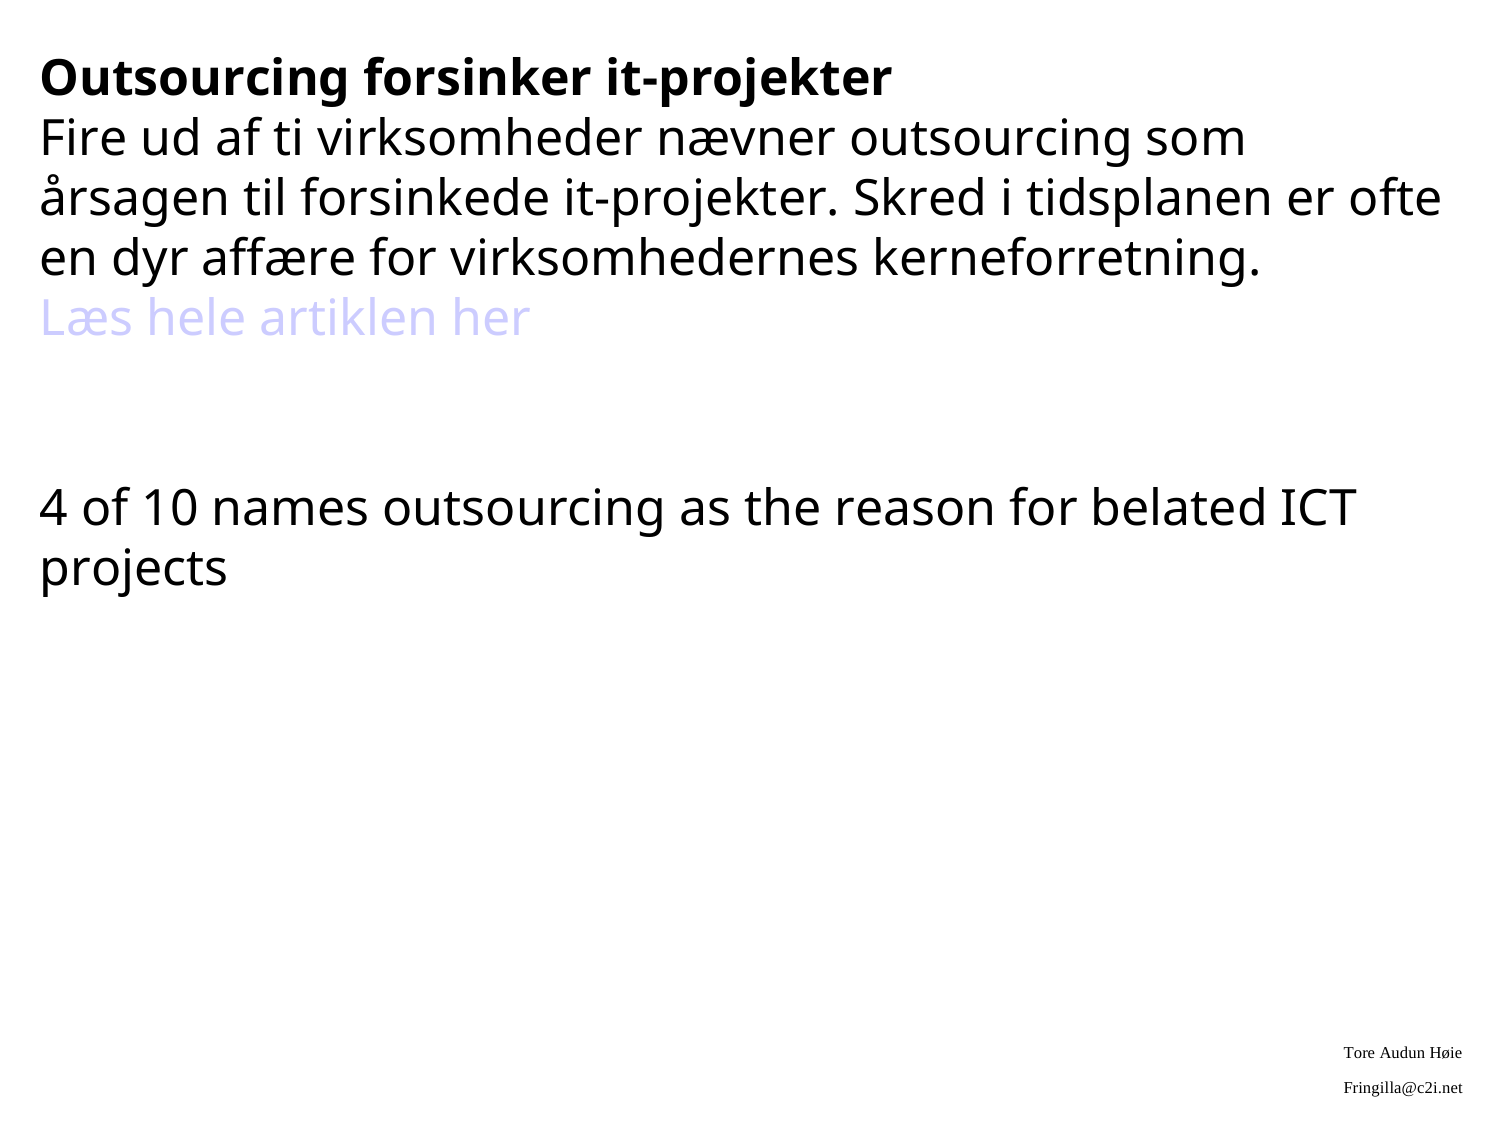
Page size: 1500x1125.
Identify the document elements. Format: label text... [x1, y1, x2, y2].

text_box Tore Audun Høie Fringilla@c2i.net [1328, 1034, 1500, 1106]
text_box Outsourcing forsinker it-projekter Fire ud af ti virksomheder nævner outsourcing som årsagen til forsinkede it-projekter. Skred i tidsplanen er ofte en dyr affære for virksomhedernes kerneforretning. Læs hele artiklen her 4 of 10 names outsourcing as the reason for belated ICT projects [24, 37, 1463, 604]
